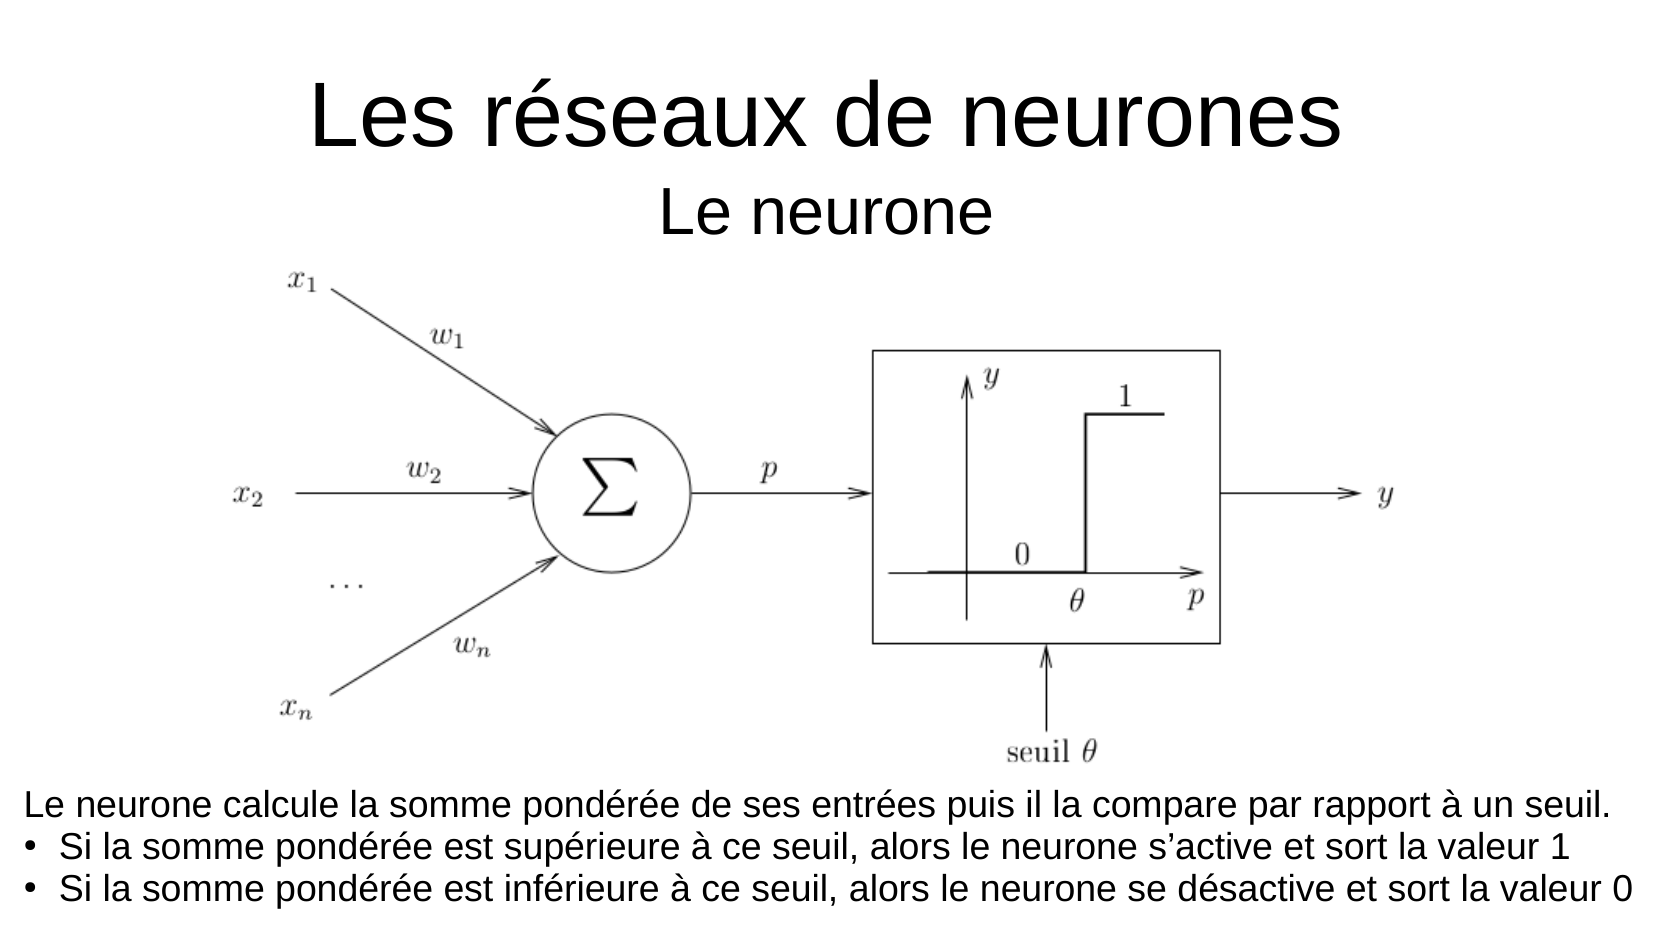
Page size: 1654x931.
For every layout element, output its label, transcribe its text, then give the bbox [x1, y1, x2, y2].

title Les réseaux de neurones [82, 37, 1571, 168]
subtitle Le neurone [82, 168, 1571, 254]
text_box Le neurone calcule la somme pondérée de ses entrées puis il la compare par rapport à un seuil. Si la somme pondérée est supérieure à ce seuil, alors le neurone s’active et sort la valeur 1 Si la somme pondérée est inférieure à ce seuil, alors le neurone se désactive et sort la valeur 0 [8, 776, 1649, 917]
picture [192, 253, 1426, 770]
